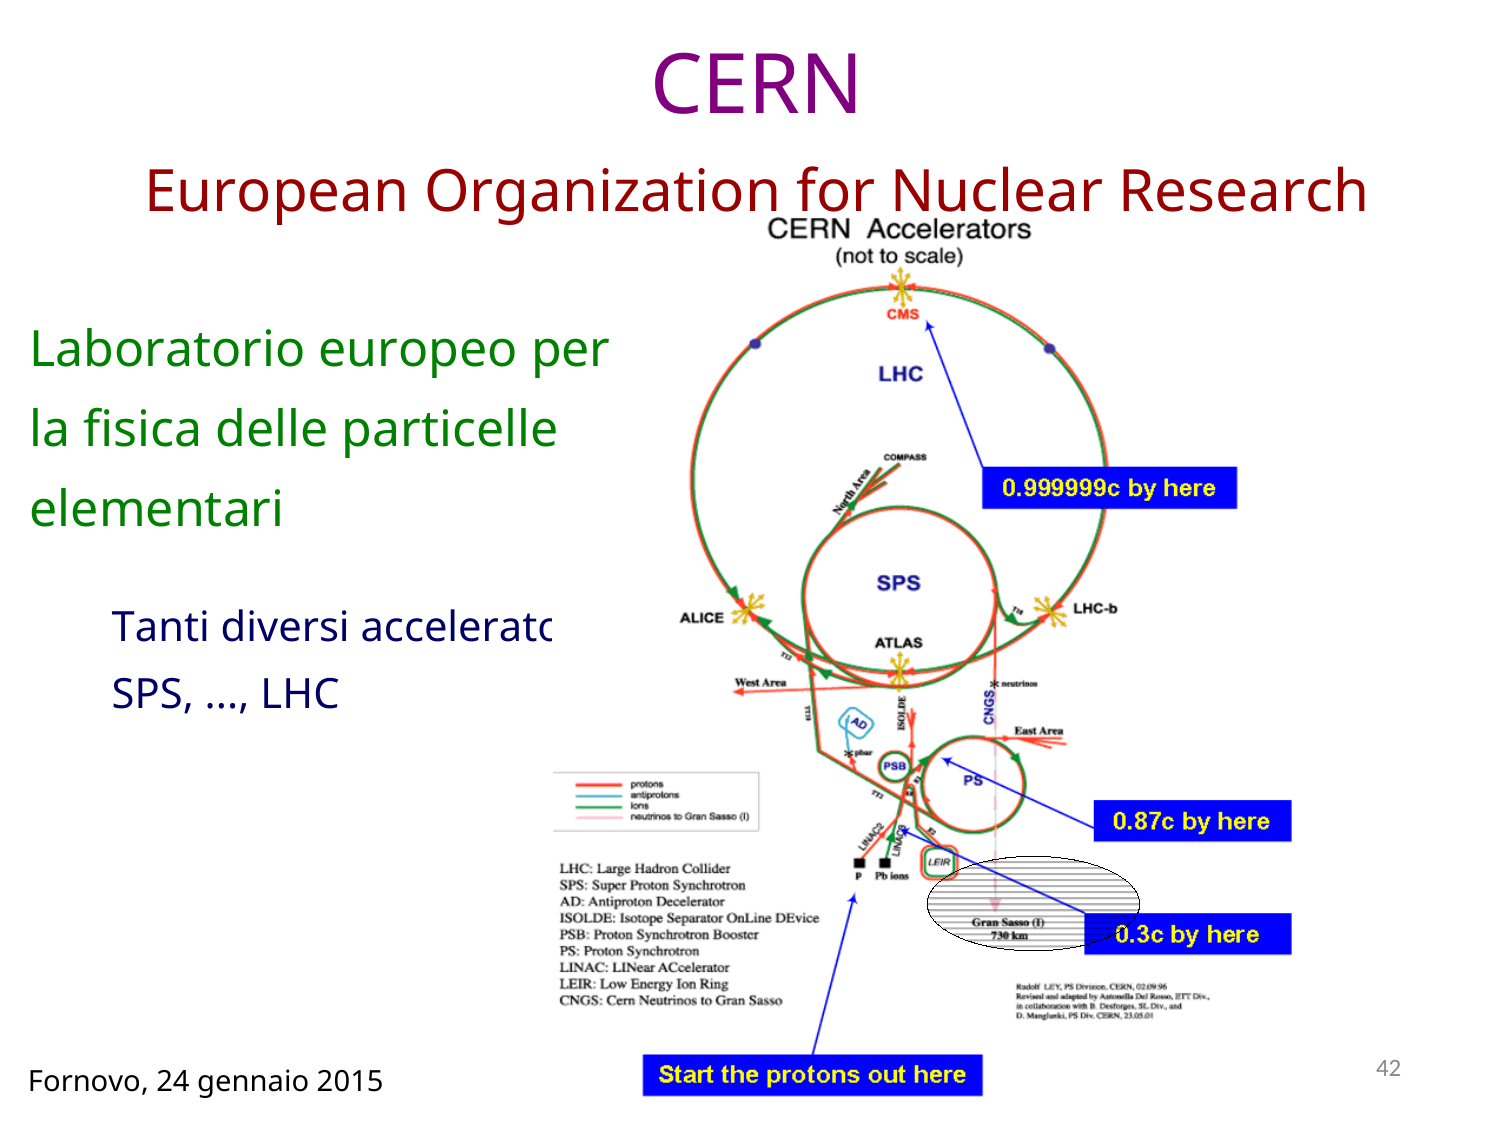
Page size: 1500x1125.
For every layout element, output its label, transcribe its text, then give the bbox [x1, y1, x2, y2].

text_box [927, 856, 1140, 951]
text_box Laboratorio europeo per la fisica delle particelle elementari [29, 283, 647, 550]
text_box <numero> [1293, 1042, 1417, 1095]
text_box Tanti diversi acceleratori: PS, SPS, ..., LHC [111, 550, 552, 758]
text_box CERN European Organization for Nuclear Research [88, 0, 1426, 223]
picture [552, 223, 1293, 1097]
